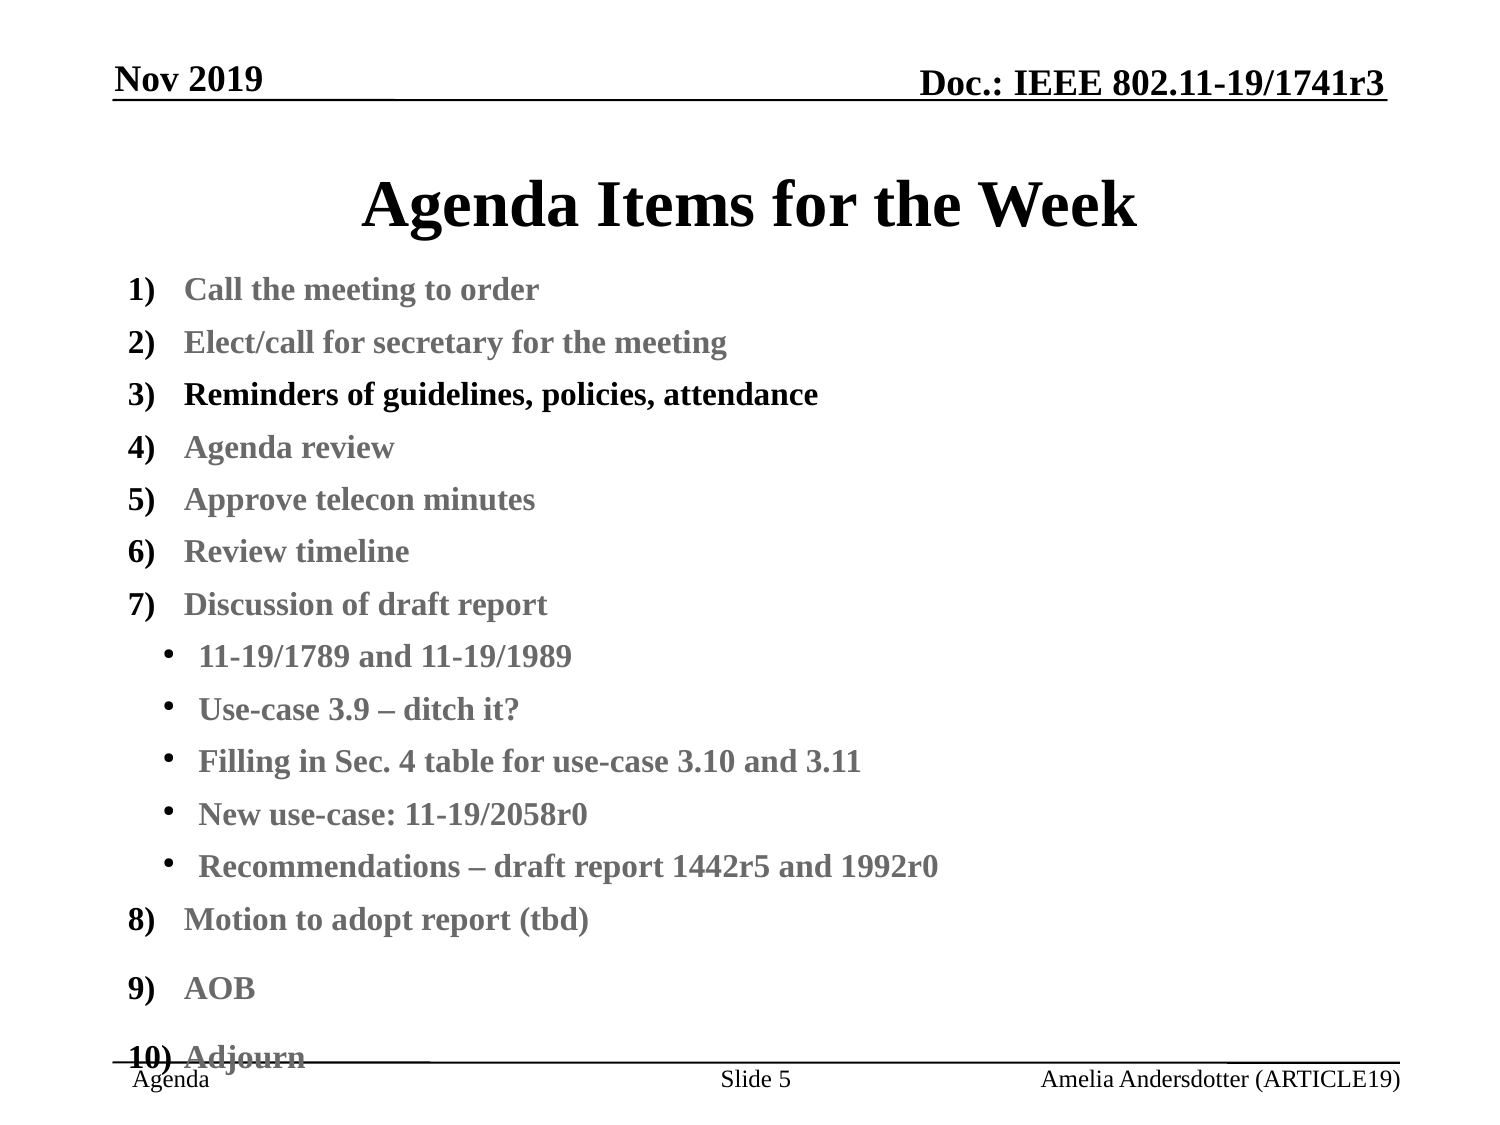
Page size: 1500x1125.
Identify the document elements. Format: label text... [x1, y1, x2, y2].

text_box Agenda Items for the Week [112, 112, 1387, 287]
text_box Call the meeting to order Elect/call for secretary for the meeting Reminders of guidelines, policies, attendance Agenda review Approve telecon minutes Review timeline Discussion of draft report 11-19/1789 and 11-19/1989 Use-case 3.9 – ditch it? Filling in Sec. 4 table for use-case 3.10 and 3.11 New use-case: 11-19/2058r0 Recommendations – draft report 1442r5 and 1992r0 Motion to adopt report (tbd) AOB Adjourn [112, 287, 1387, 1040]
text_box Slide <number> [712, 1062, 799, 1122]
text_box Amelia Andersdotter (ARTICLE19) [878, 1062, 1401, 1092]
text_box Nov 2019 [114, 54, 422, 99]
